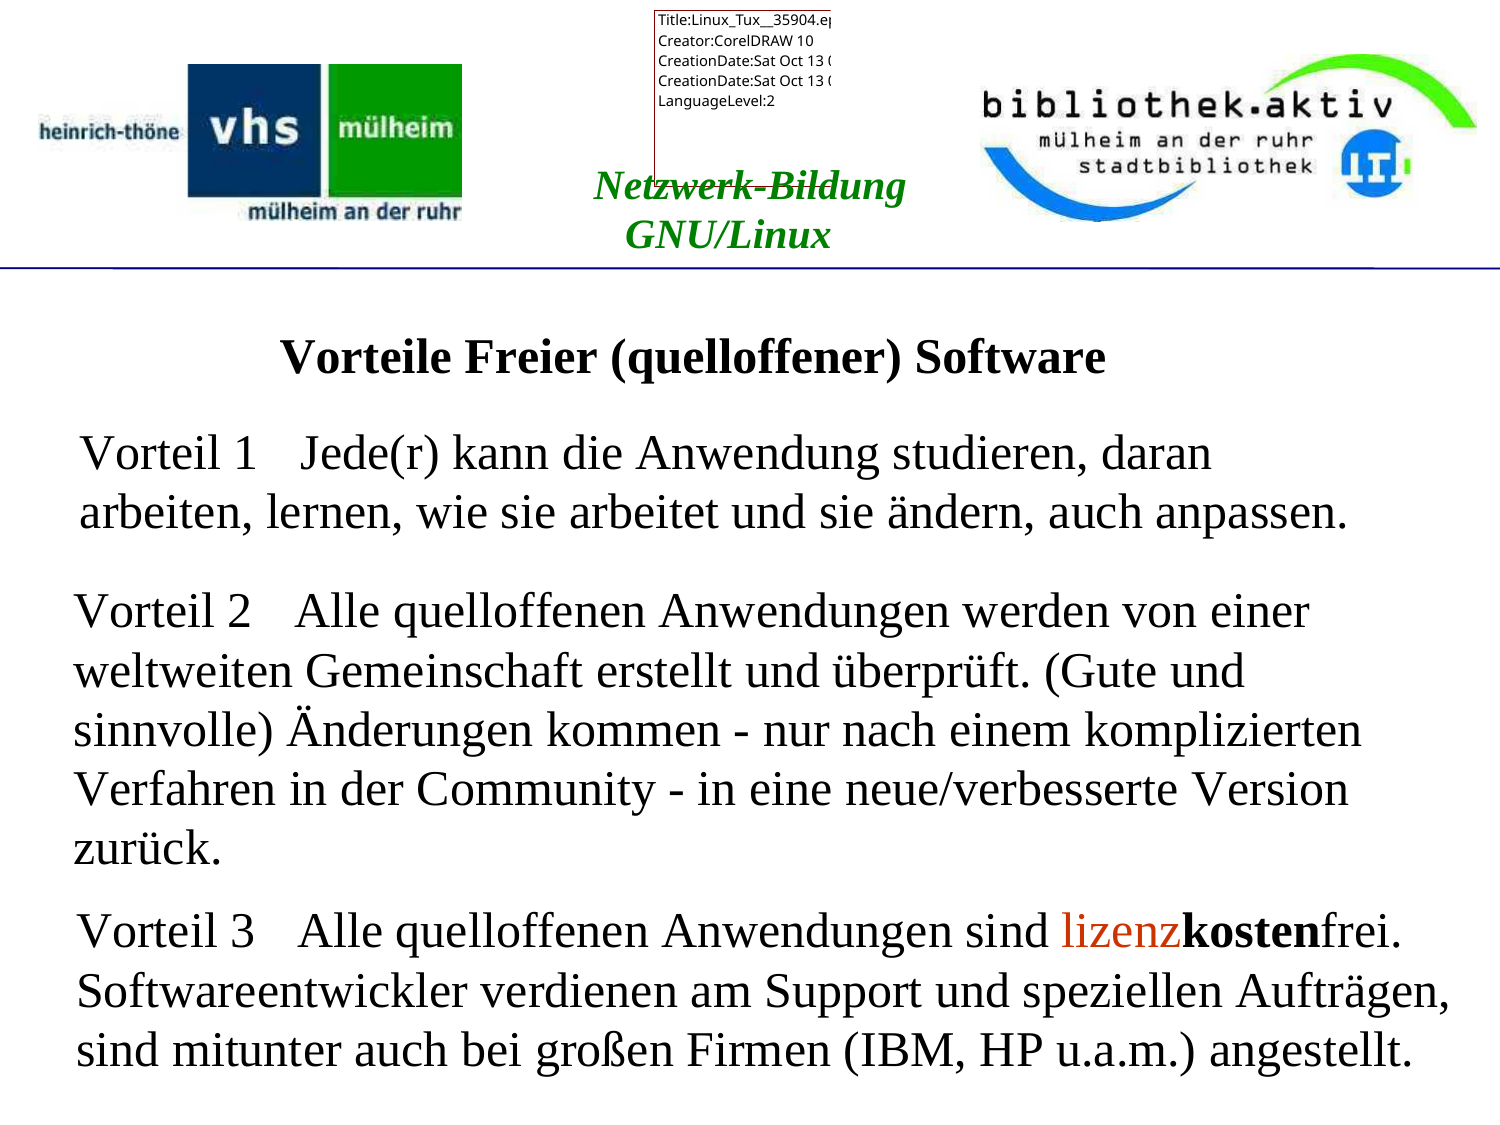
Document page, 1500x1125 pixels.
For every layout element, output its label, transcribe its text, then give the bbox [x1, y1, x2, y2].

picture [653, 9, 831, 152]
picture [38, 64, 462, 221]
text_box Vorteil 3 Alle quelloffenen Anwendungen sind lizenzkostenfrei. Softwareentwickler verdienen am Support und speziellen Aufträgen, sind mitunter auch bei großen Firmen (IBM, HP u.a.m.) angestellt. [61, 893, 1468, 1087]
picture [980, 54, 1477, 222]
text_box Vorteil 1 Jede(r) kann die Anwendung studieren, daran arbeiten, lernen, wie sie arbeitet und sie ändern, auch anpassen. [64, 414, 1376, 562]
text_box Netzwerk-Bildung GNU/Linux [578, 152, 934, 267]
text_box Vorteil 2 Alle quelloffenen Anwendungen werden von einer weltweiten Gemeinschaft erstellt und überprüft. (Gute und sinnvolle) Änderungen kommen - nur nach einem komplizierten Verfahren in der Community - in eine neue/verbesserte Version zurück. [59, 572, 1465, 886]
text_box Vorteile Freier (quelloffener) Software [264, 318, 1183, 404]
